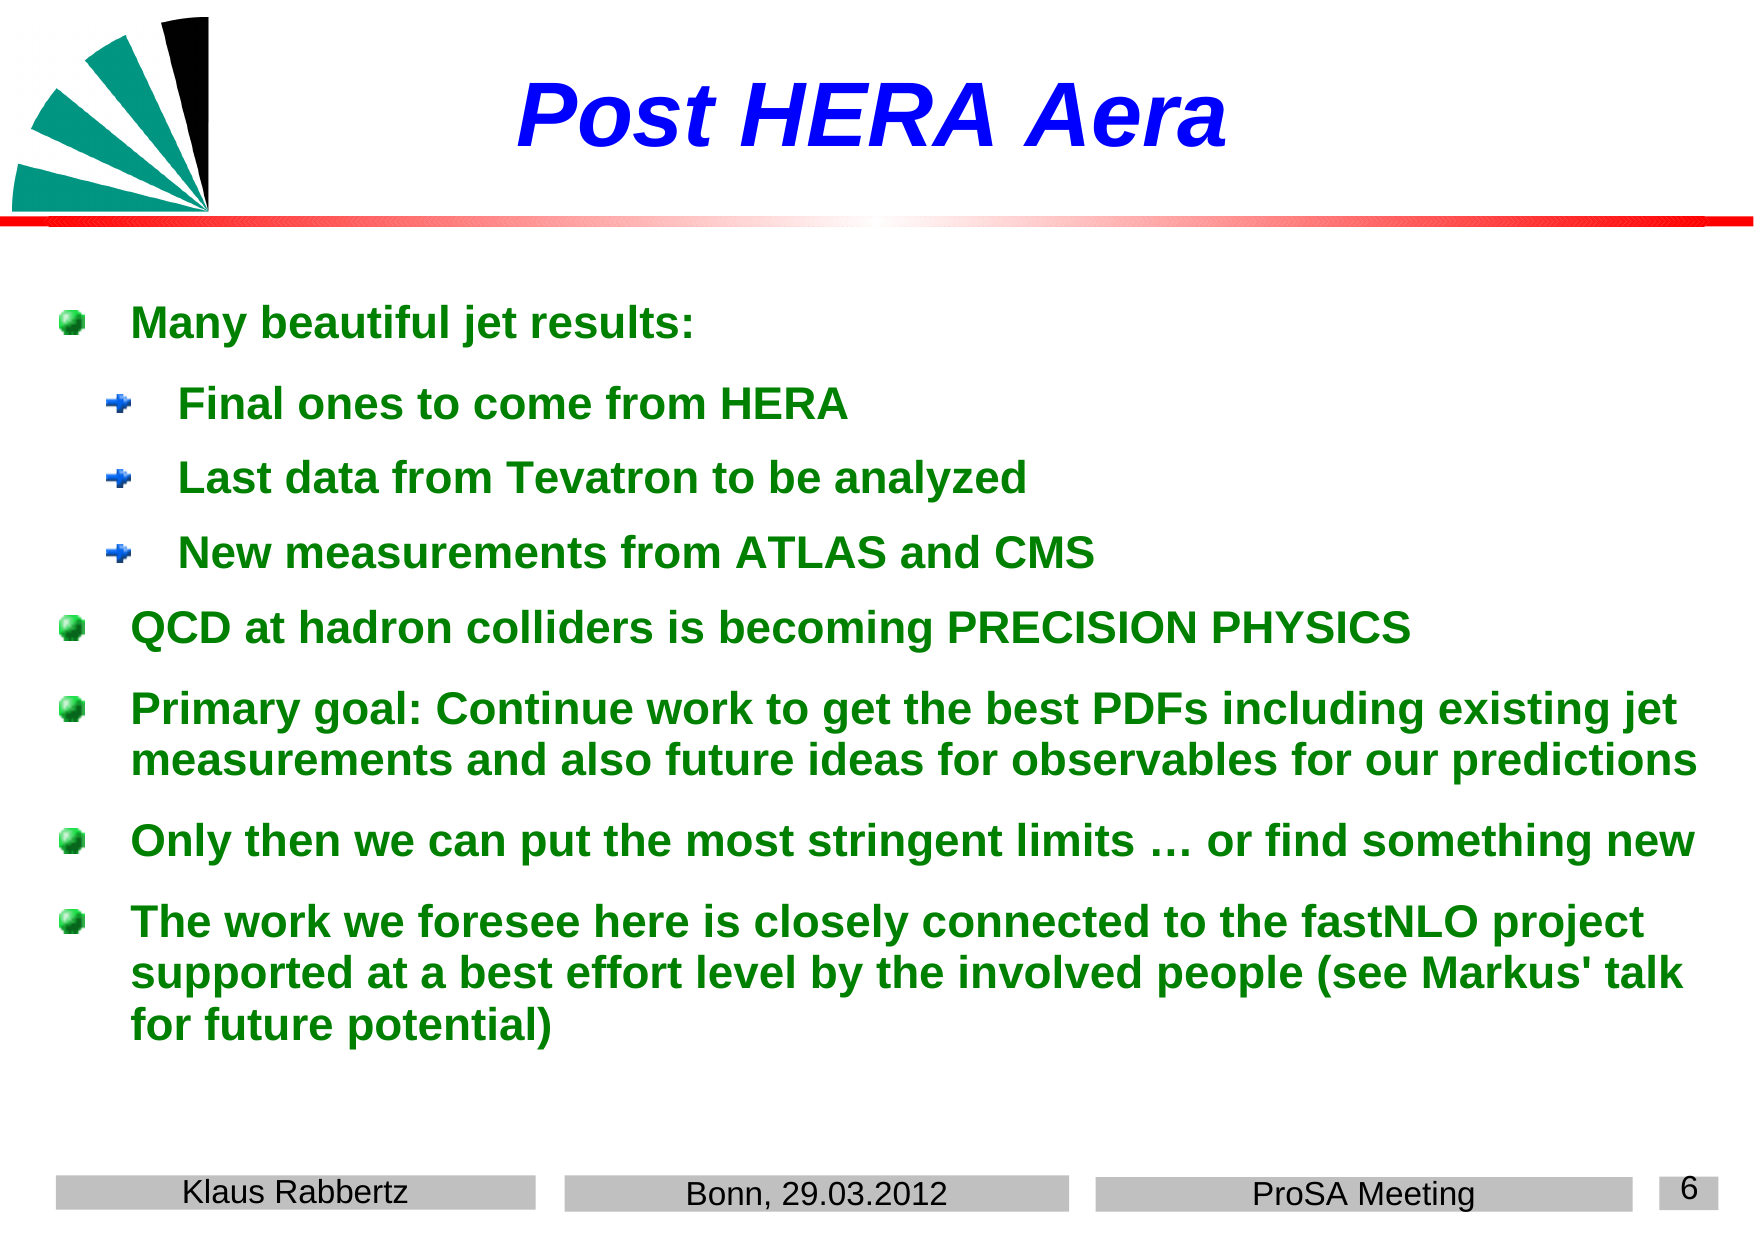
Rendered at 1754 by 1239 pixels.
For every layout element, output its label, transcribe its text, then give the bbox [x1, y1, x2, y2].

list Many beautiful jet results: Final ones to come from HERA Last data from Tevatron to be analyzed New measurements from ATLAS and CMS QCD at hadron colliders is becoming PRECISION PHYSICS Primary goal: Continue work to get the best PDFs including existing jet measurements and also future ideas for observables for our predictions Only then we can put the most stringent limits … or find something new The work we foresee here is closely connected to the fastNLO project supported at a best effort level by the involved people (see Markus' talk for future potential) [47, 296, 1731, 1085]
picture [12, 17, 209, 214]
title Post HERA Aera [220, 16, 1525, 213]
